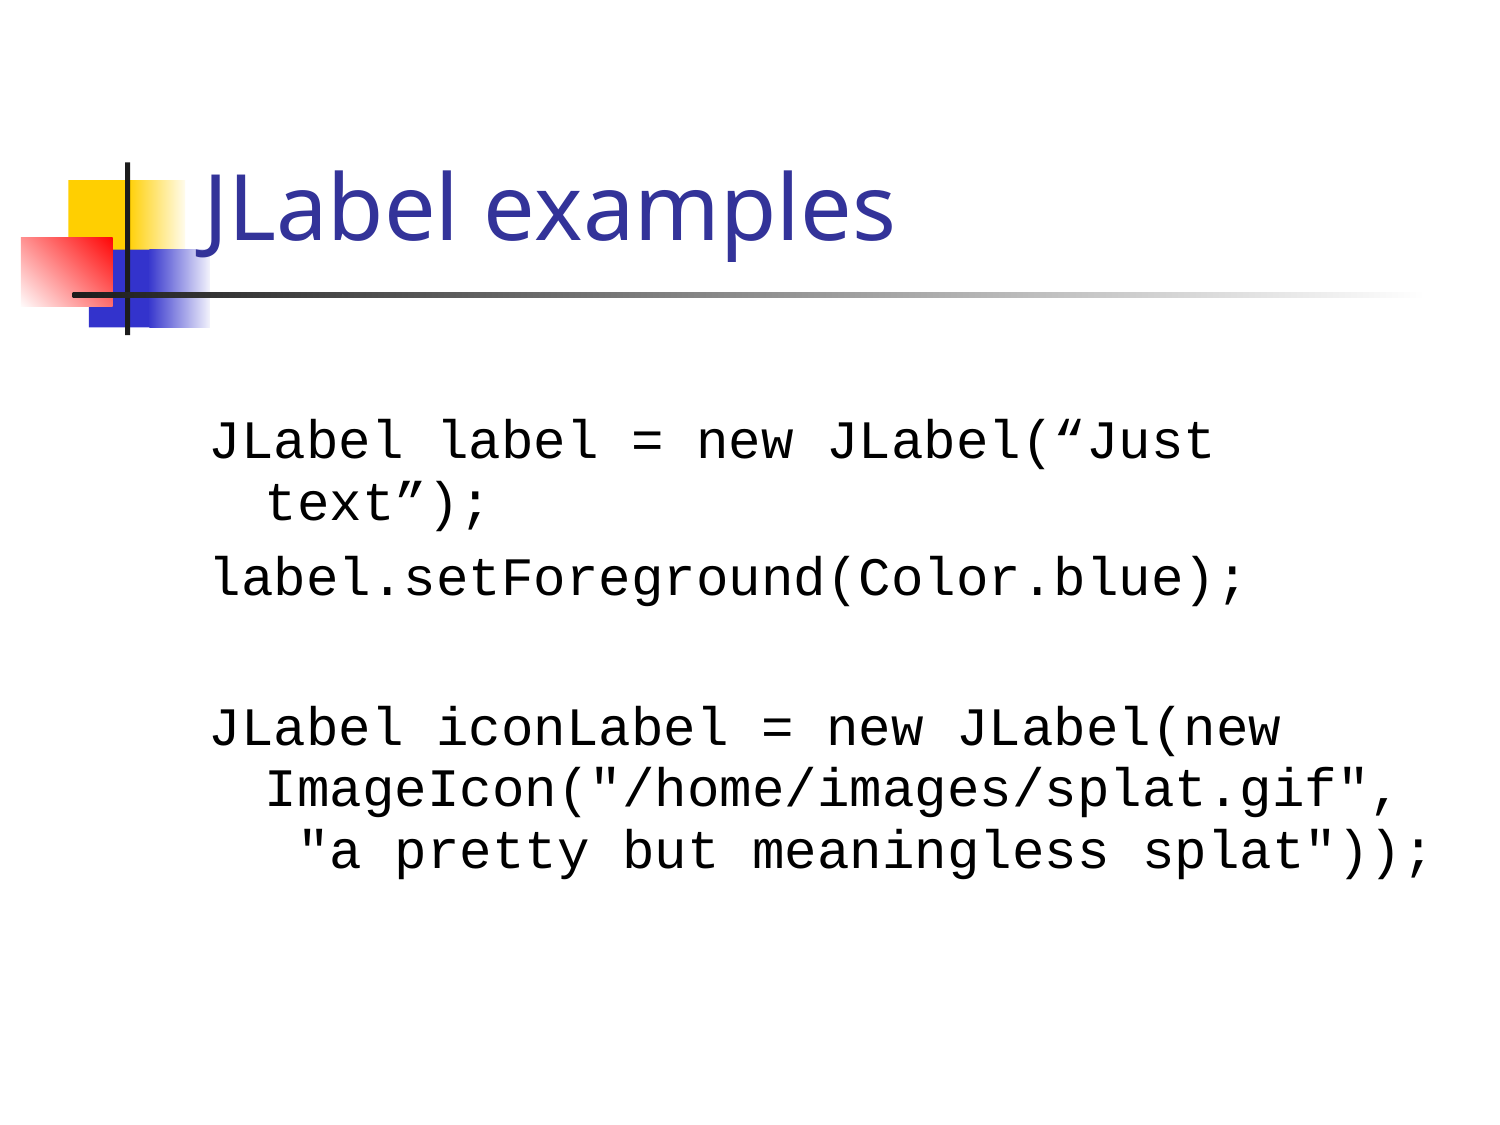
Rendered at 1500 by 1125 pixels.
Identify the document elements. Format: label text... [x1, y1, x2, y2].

list JLabel label = new JLabel(“Just text”); label.setForeground(Color.blue); JLabel iconLabel = new JLabel(new ImageIcon("/home/images/splat.gif", "a pretty but meaningless splat")); [193, 331, 1469, 1083]
title JLabel examples [188, 35, 1468, 276]
